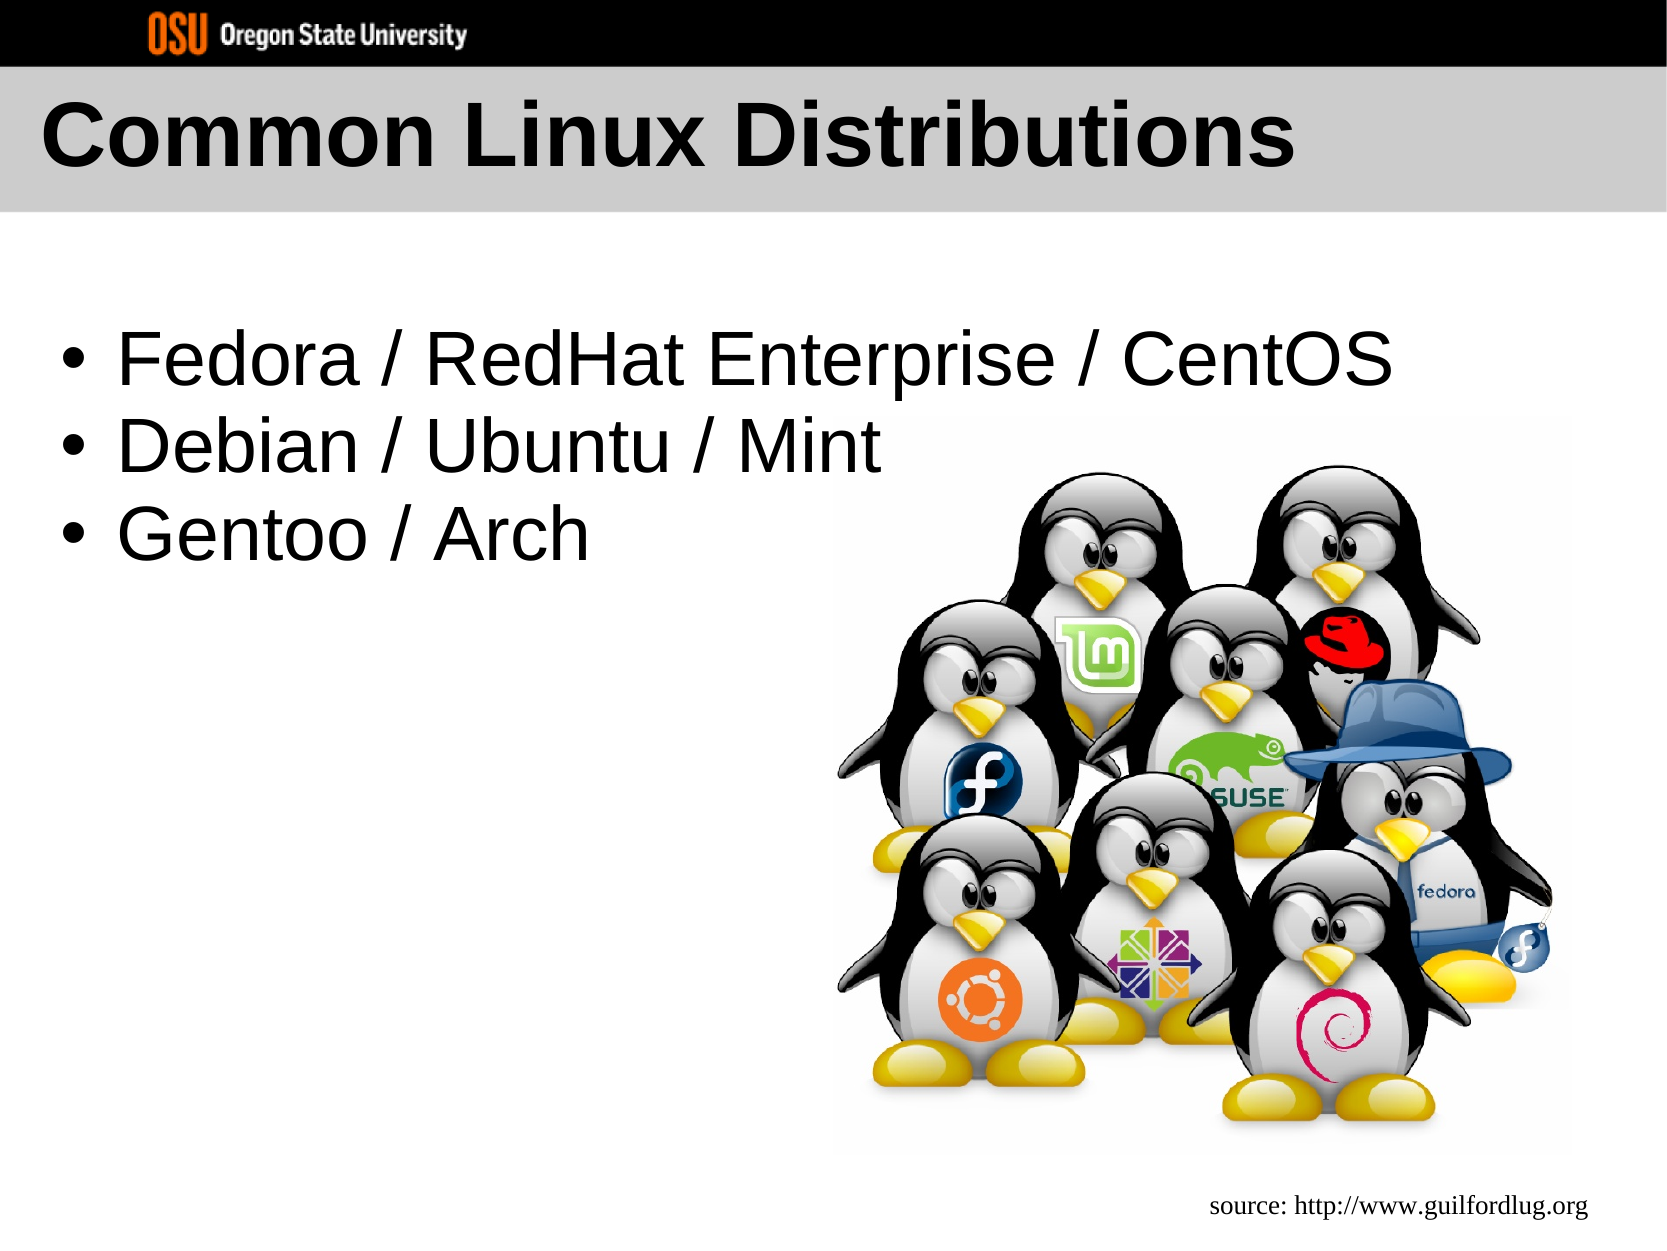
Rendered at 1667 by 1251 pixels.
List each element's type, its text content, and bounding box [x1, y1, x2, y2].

title Common Linux Distributions [40, 83, 1625, 233]
picture [0, 0, 1667, 1251]
list Fedora / RedHat Enterprise / CentOS Debian / Ubuntu / Mint Gentoo / Arch [41, 315, 1605, 729]
text_box source: http://www.guilfordlug.org [1209, 1189, 1647, 1221]
